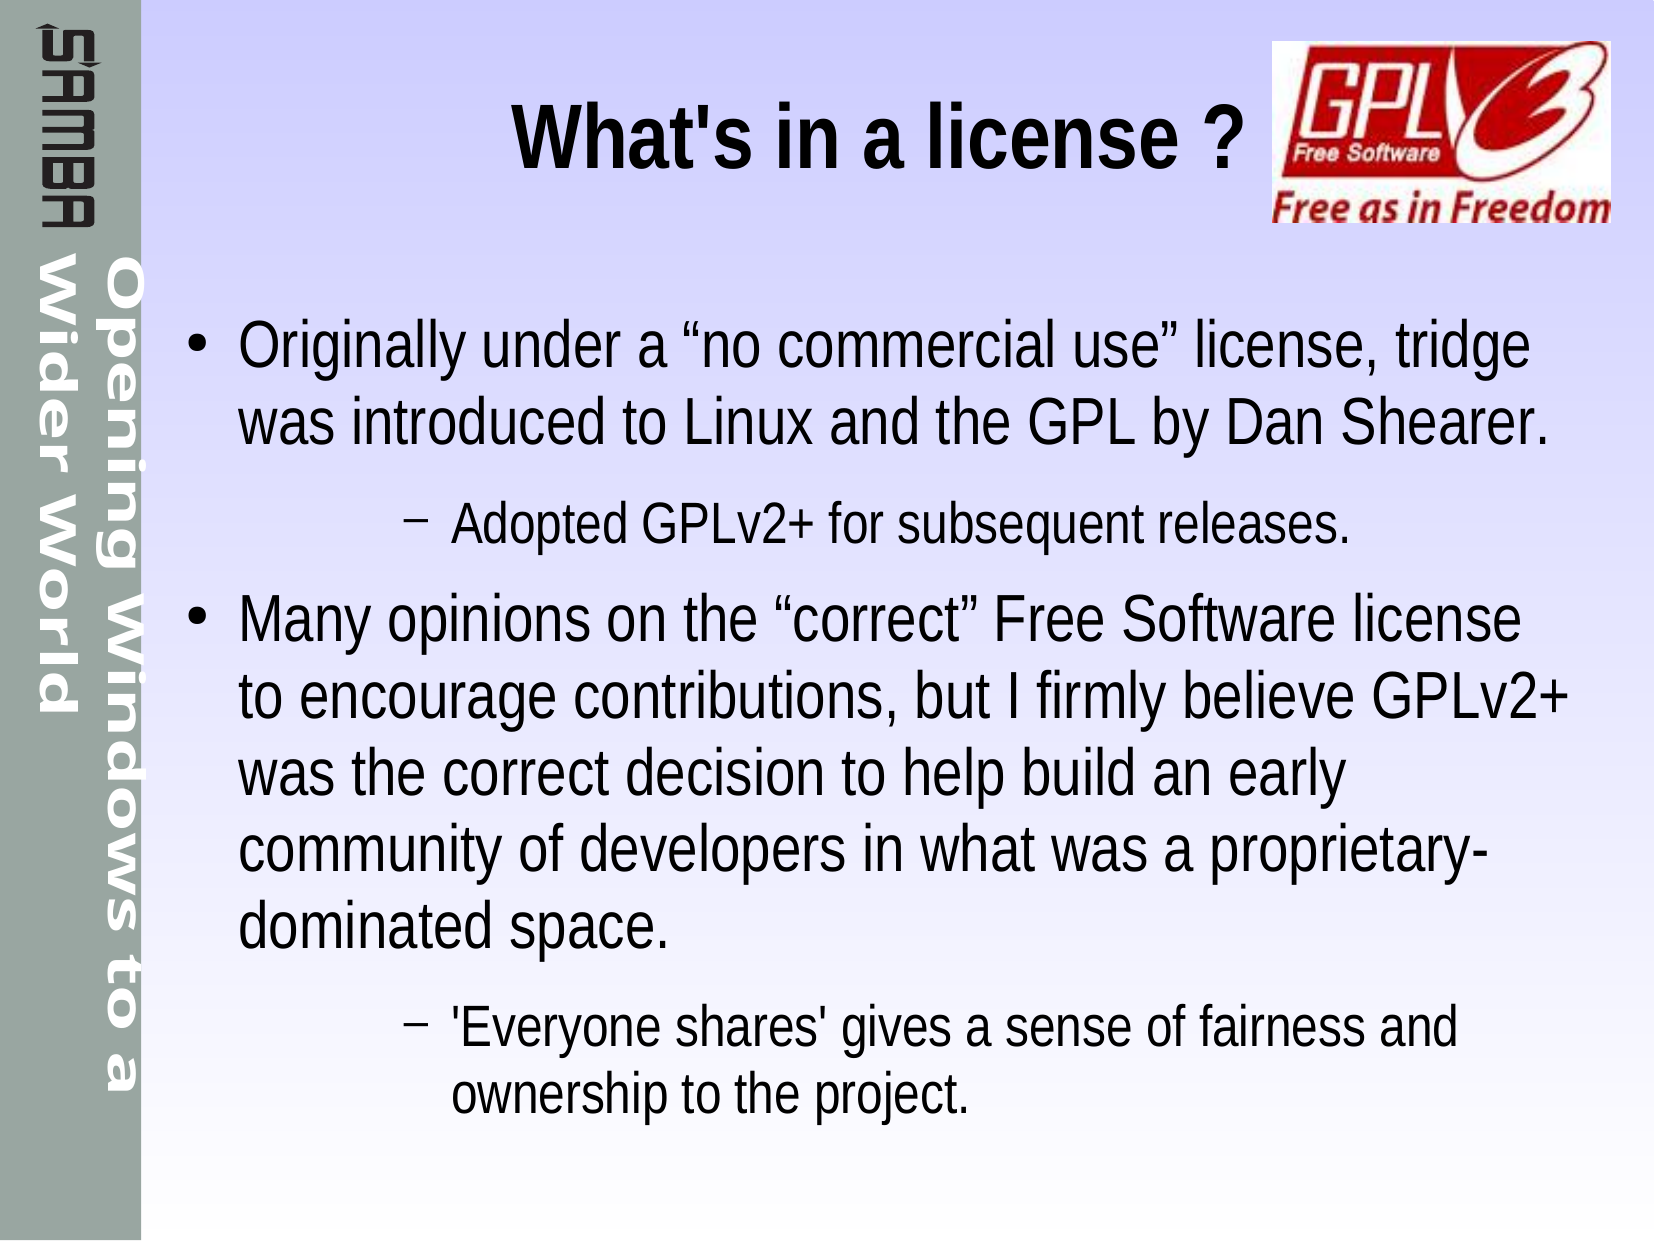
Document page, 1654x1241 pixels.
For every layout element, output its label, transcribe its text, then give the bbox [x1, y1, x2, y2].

title What's in a license ? [173, 31, 1586, 239]
list Originally under a “no commercial use” license, tridge was introduced to Linux and the GPL by Dan Shearer. Adopted GPLv2+ for subsequent releases. Many opinions on the “correct” Free Software license to encourage contributions, but I firmly believe GPLv2+ was the correct decision to help build an early community of developers in what was a proprietary-dominated space. 'Everyone shares' gives a sense of fairness and ownership to the project. [167, 305, 1580, 1214]
picture [1272, 41, 1611, 223]
